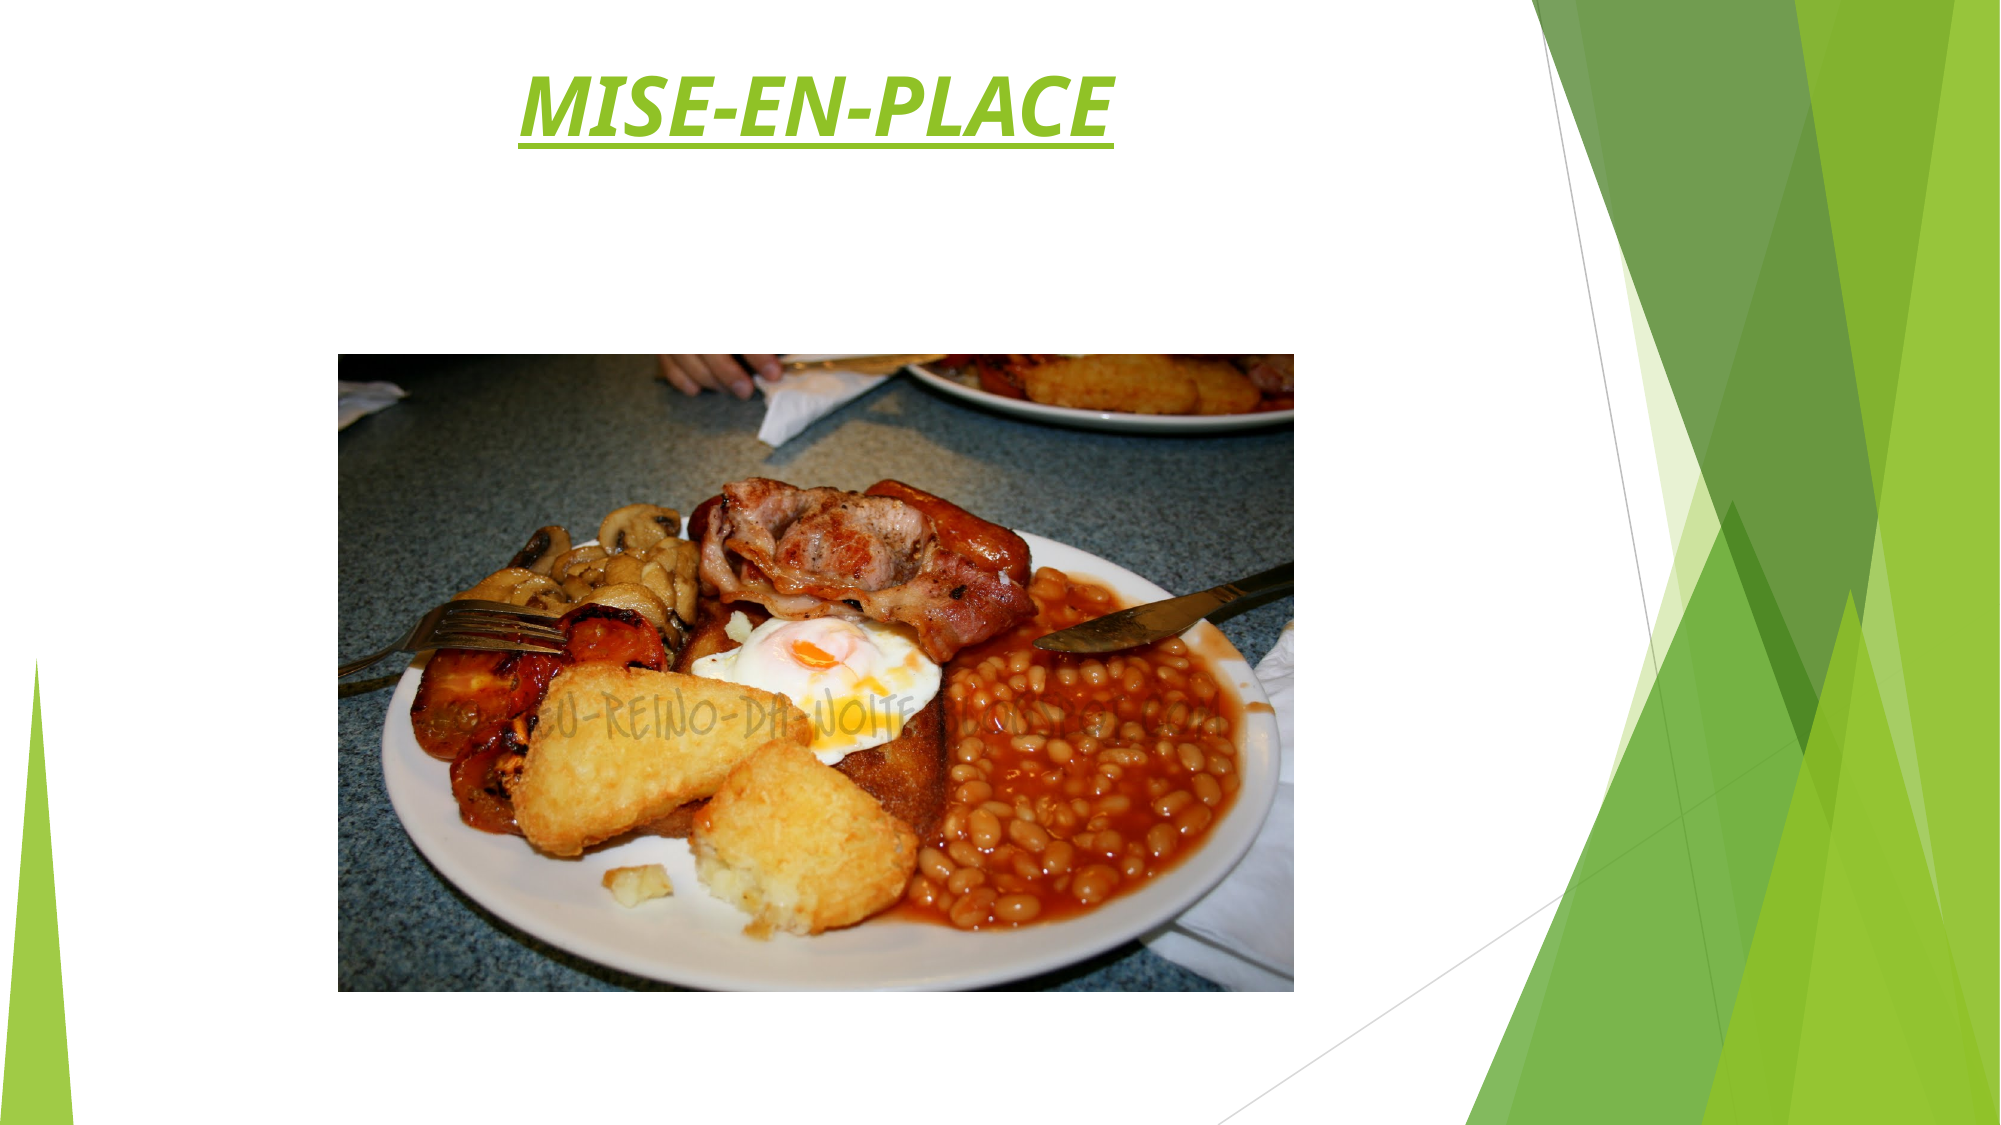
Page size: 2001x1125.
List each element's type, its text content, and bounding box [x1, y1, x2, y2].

picture [338, 354, 1294, 992]
title MISE-EN-PLACE [44, 45, 1588, 276]
